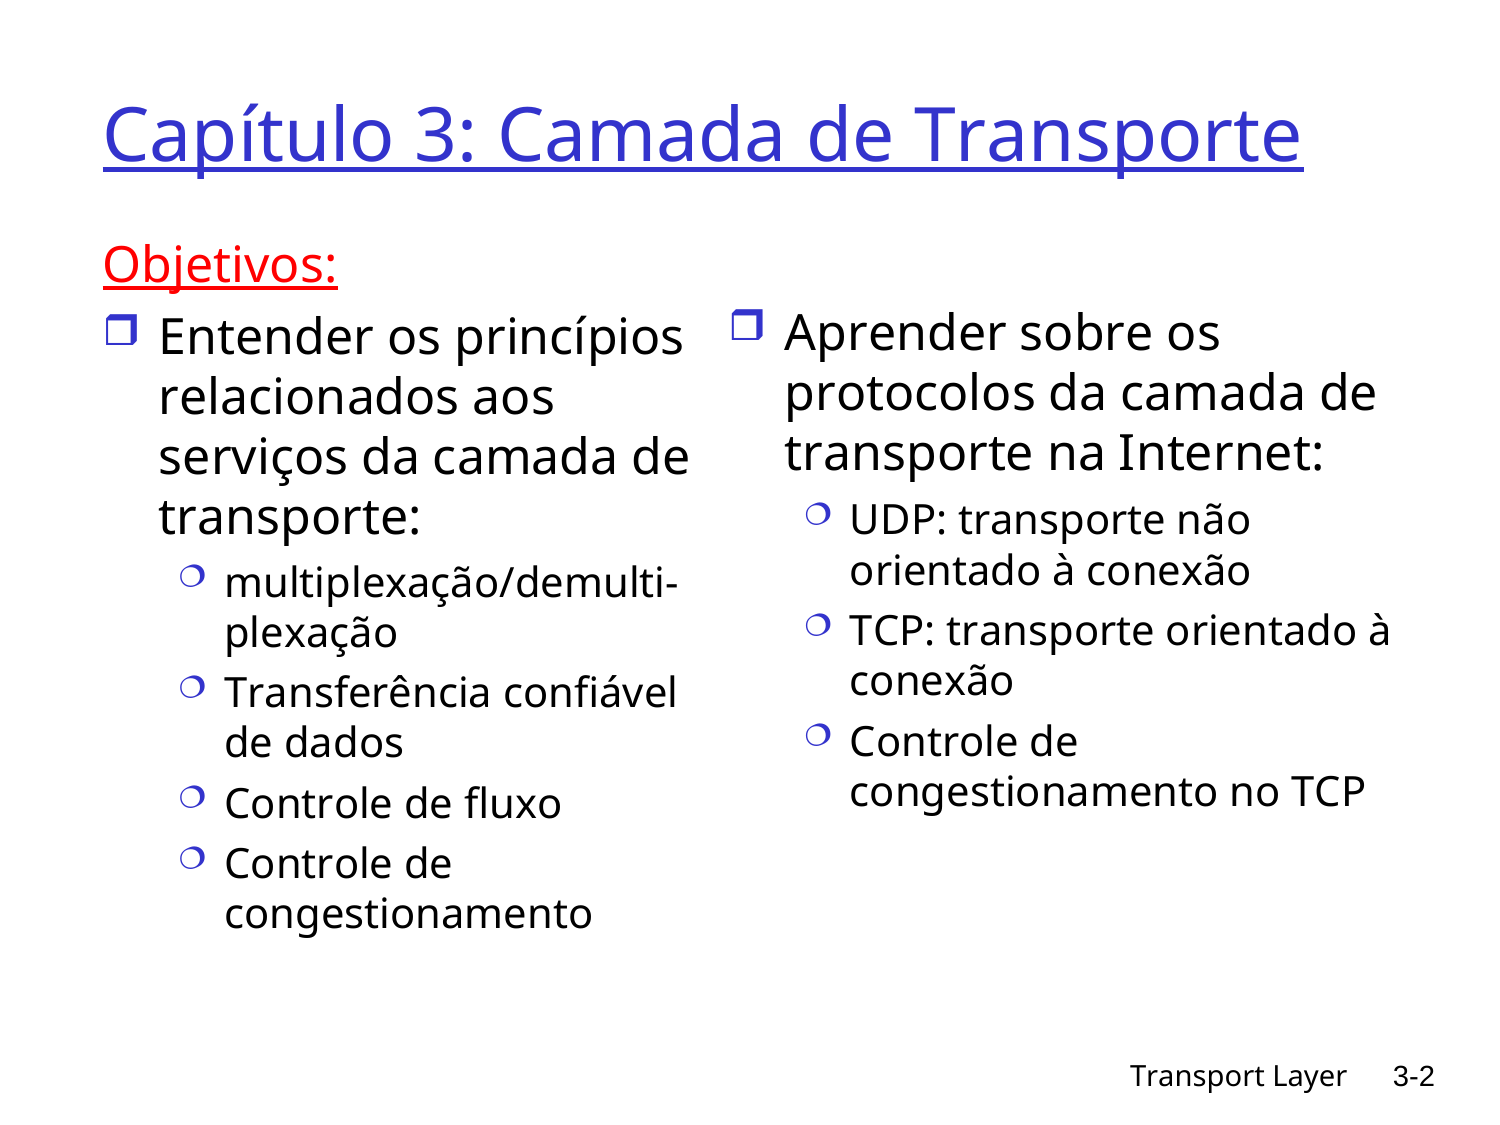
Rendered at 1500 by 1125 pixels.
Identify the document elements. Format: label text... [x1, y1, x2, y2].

text_box Transport Layer [887, 1050, 1339, 1125]
list Aprender sobre os protocolos da camada de transporte na Internet: UDP: transporte não orientado à conexão TCP: transporte orientado à conexão Controle de congestionamento no TCP [713, 220, 1453, 984]
list Objetivos: Entender os princípios relacionados aos serviços da camada de transporte: multiplexação/demulti-plexação Transferência confiável de dados Controle de fluxo Controle de congestionamento [87, 224, 711, 988]
text_box 3-<número> [1339, 1050, 1451, 1125]
title Capítulo 3: Camada de Transporte [87, 37, 1363, 225]
